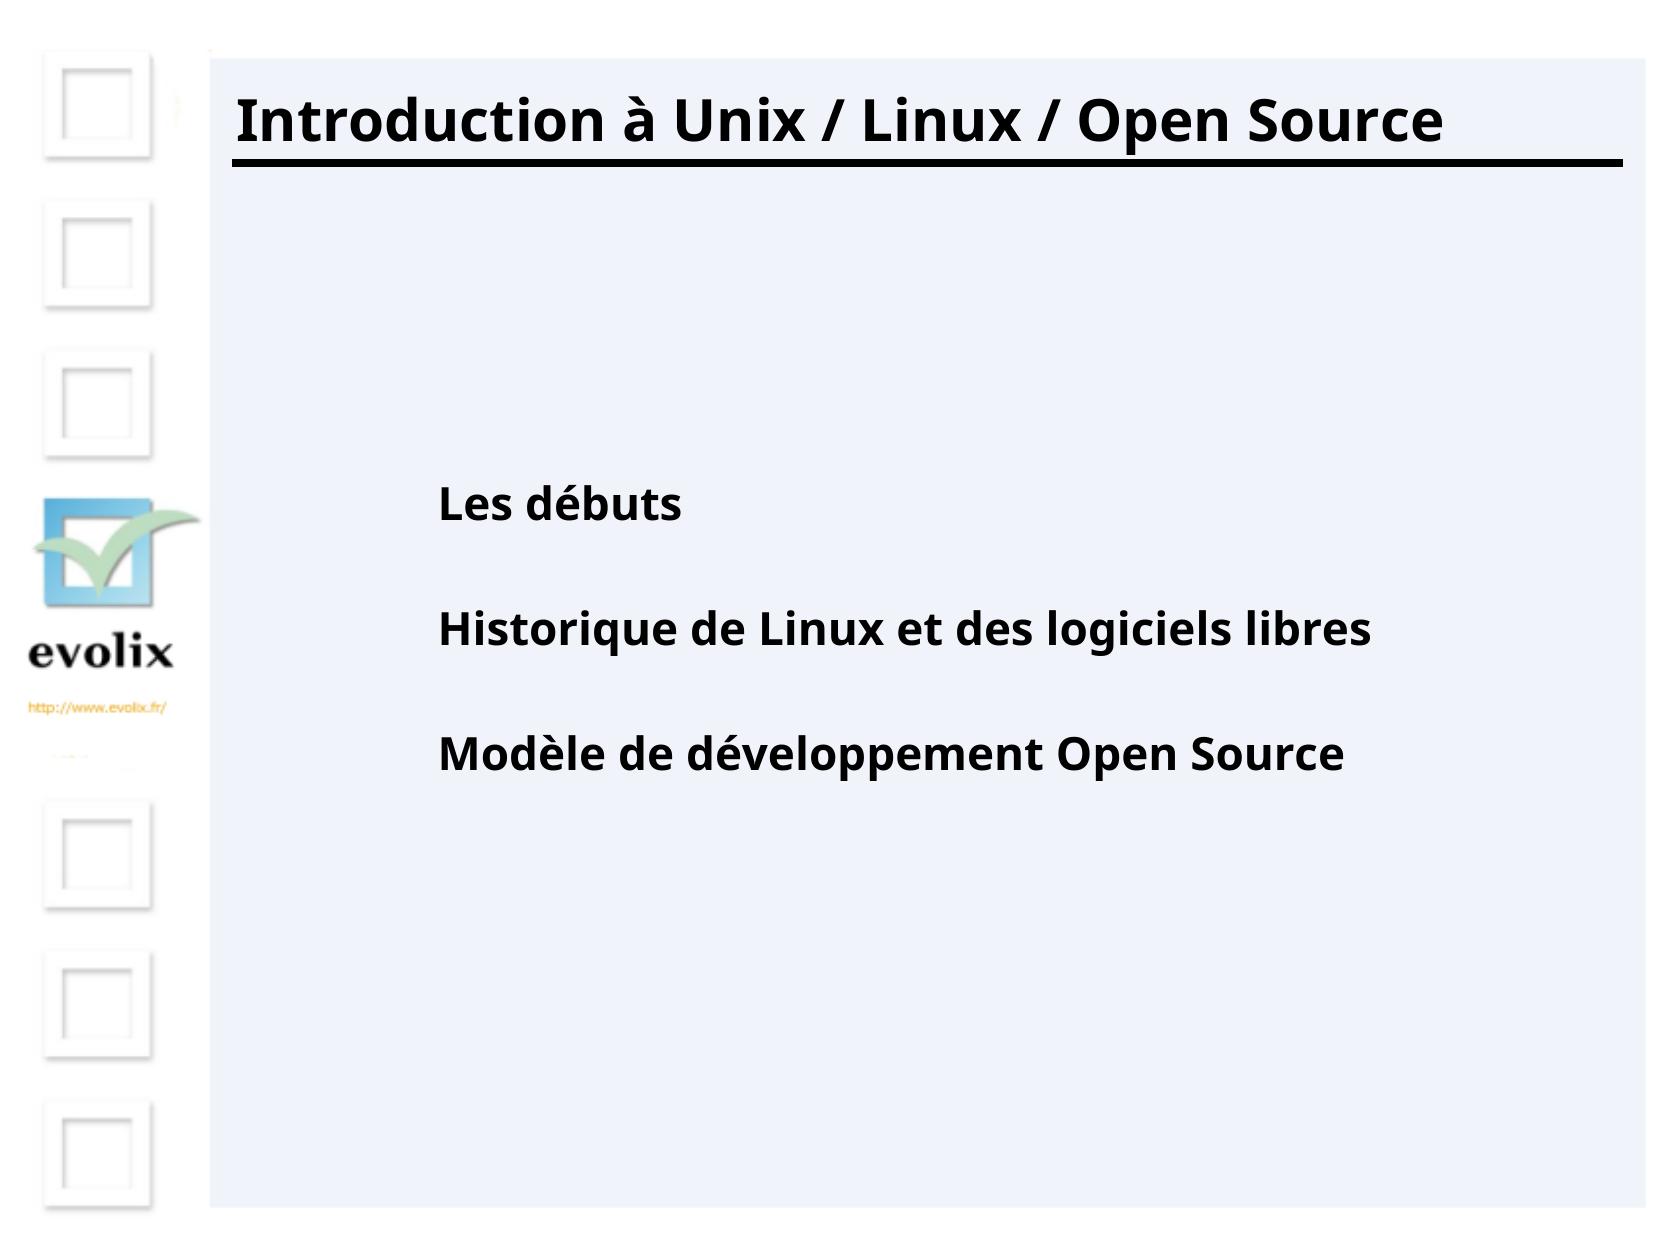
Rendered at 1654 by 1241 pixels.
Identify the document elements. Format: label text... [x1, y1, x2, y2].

title Introduction à Unix / Linux / Open Source [49, 57, 1631, 182]
subtitle Les débuts Historique de Linux et des logiciels libres Modèle de développement Open Source [293, 172, 1606, 1021]
picture [0, 49, 1654, 1218]
